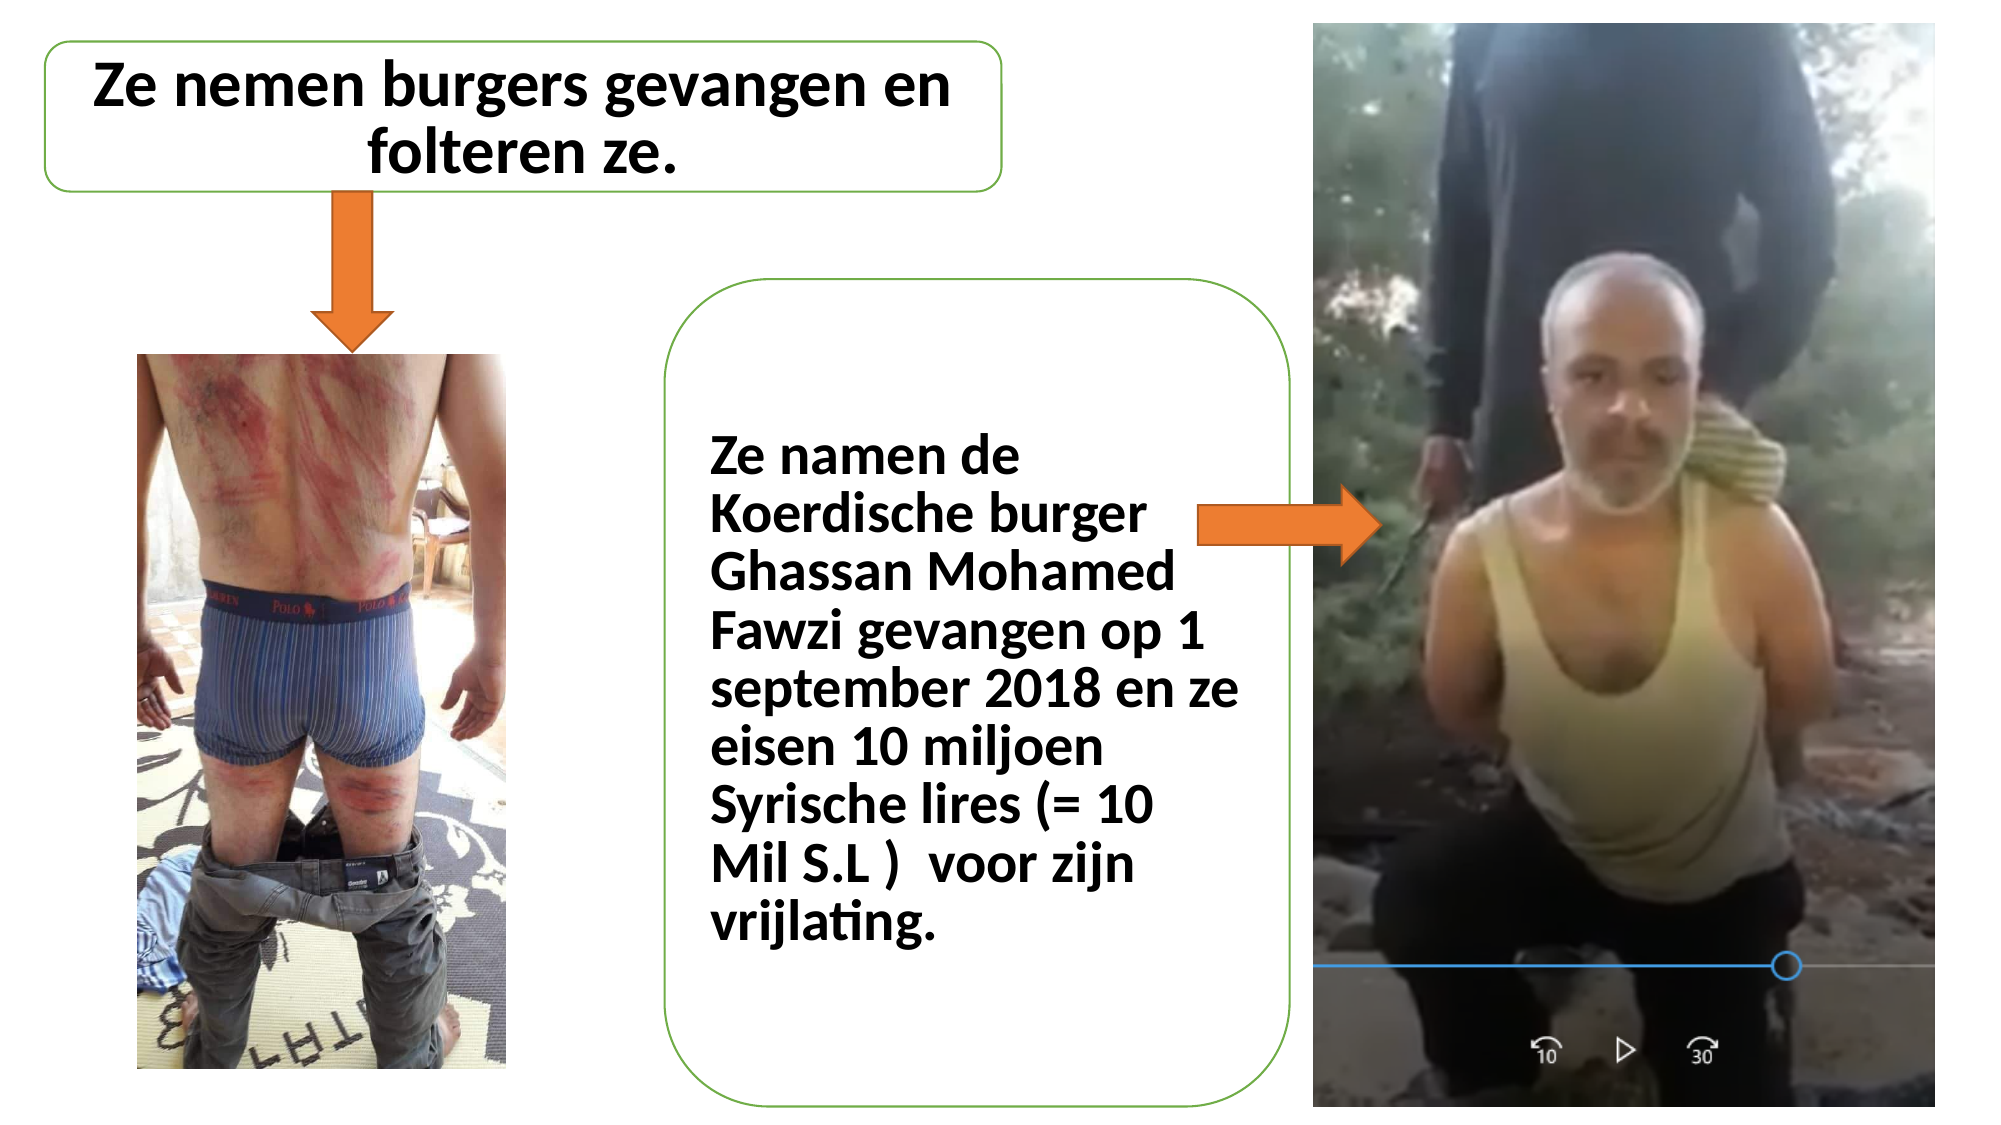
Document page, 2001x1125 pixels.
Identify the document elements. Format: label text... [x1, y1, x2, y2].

text_box Ze nemen burgers gevangen en folteren ze. [44, 41, 1002, 192]
picture [137, 354, 506, 1069]
text_box Ze namen de Koerdische burger Ghassan Mohamed Fawzi gevangen op 1 september 2018 en ze eisen 10 miljoen Syrische lires (= 10 Mil S.L ) voor zijn vrijlating. [664, 279, 1290, 1107]
text_box [312, 191, 393, 353]
picture [1313, 23, 1935, 1107]
text_box [1197, 485, 1382, 565]
